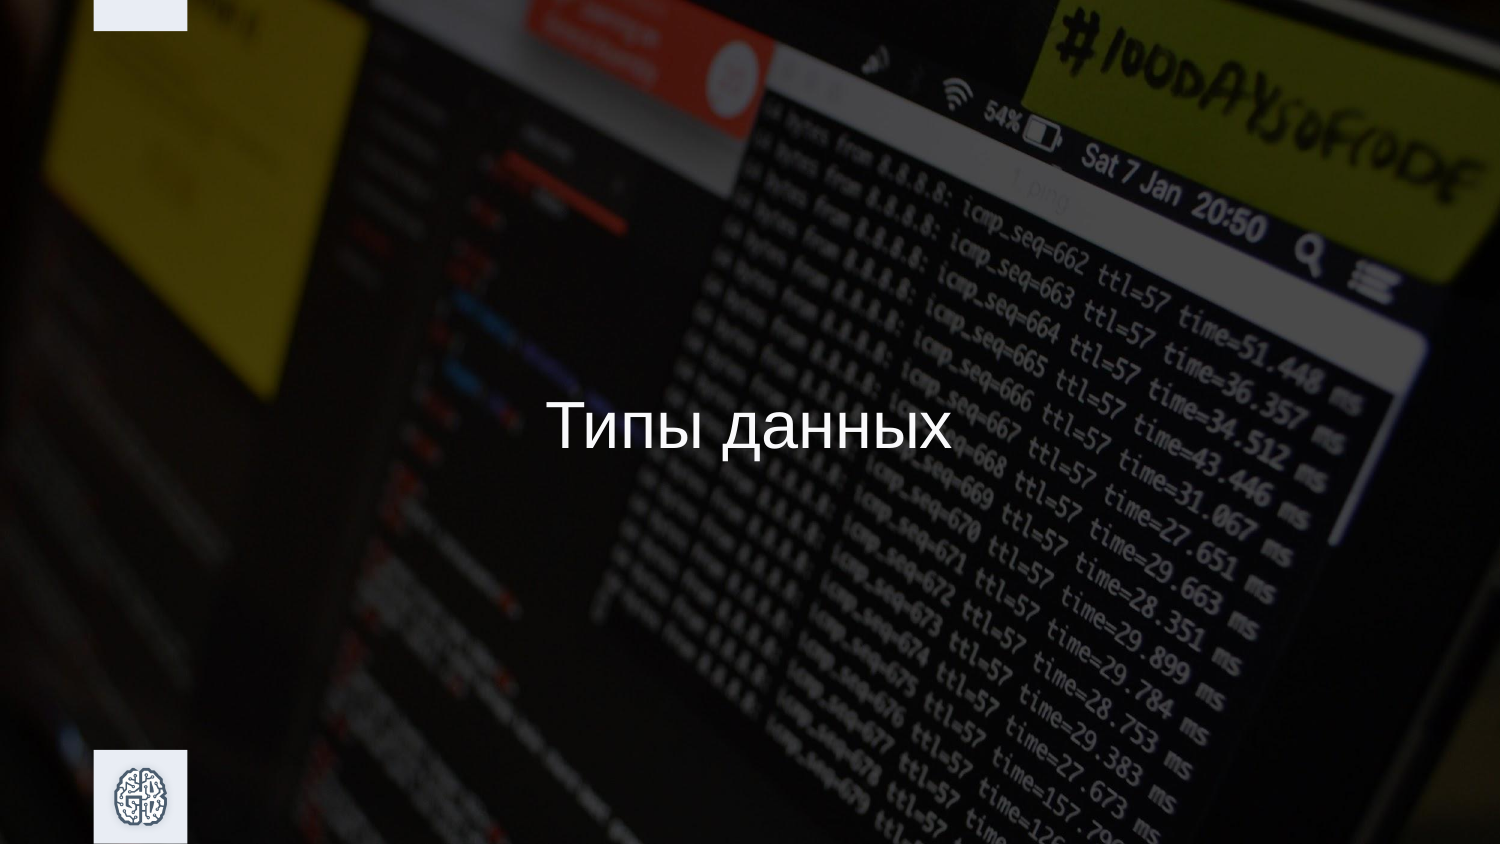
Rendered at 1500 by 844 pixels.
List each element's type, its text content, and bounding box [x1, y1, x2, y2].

picture [106, 760, 175, 834]
picture [0, 0, 1500, 844]
text_box Типы данных [187, 93, 1312, 750]
